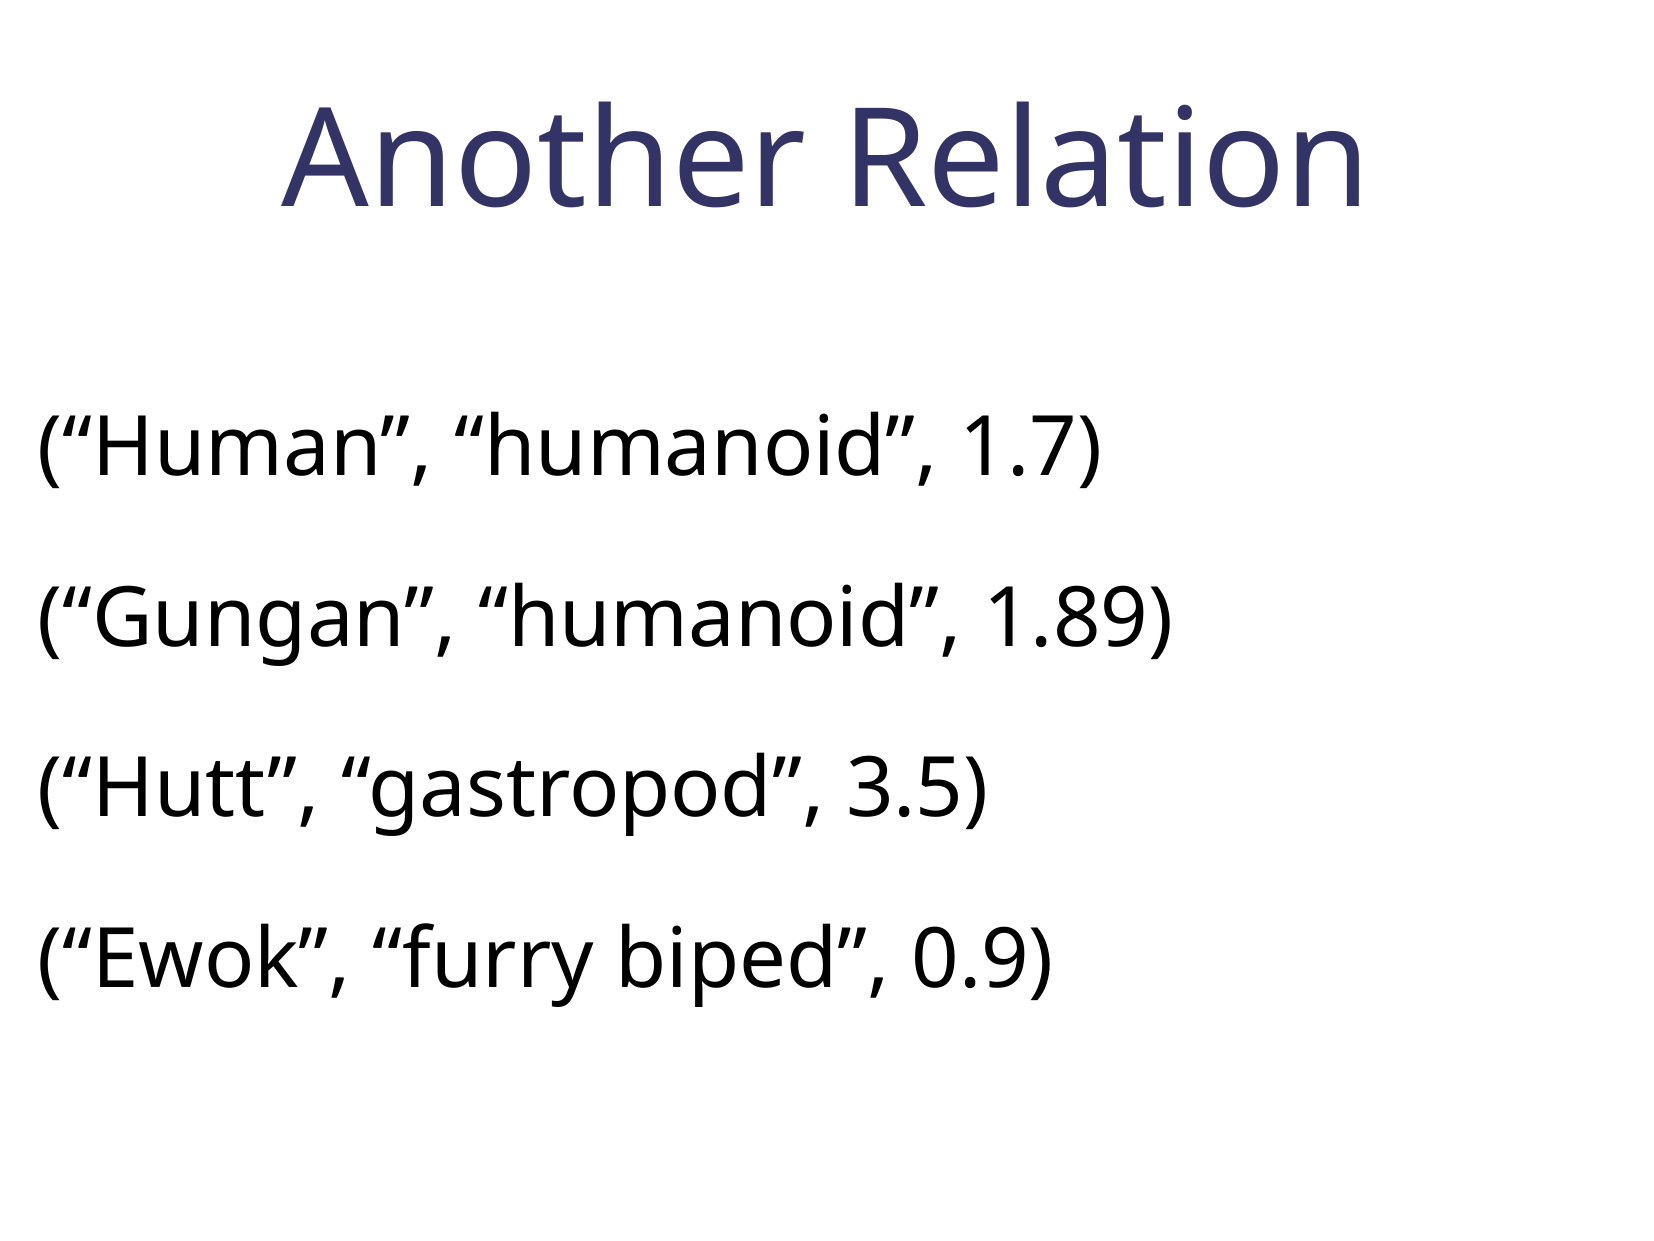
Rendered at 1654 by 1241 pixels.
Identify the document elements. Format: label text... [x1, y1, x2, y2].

subtitle (“Human”, “humanoid”, 1.7) (“Gungan”, “humanoid”, 1.89) (“Hutt”, “gastropod”, 3.5) (“Ewok”, “furry biped”, 0.9) [37, 297, 1613, 1102]
title Another Relation [82, 56, 1571, 250]
